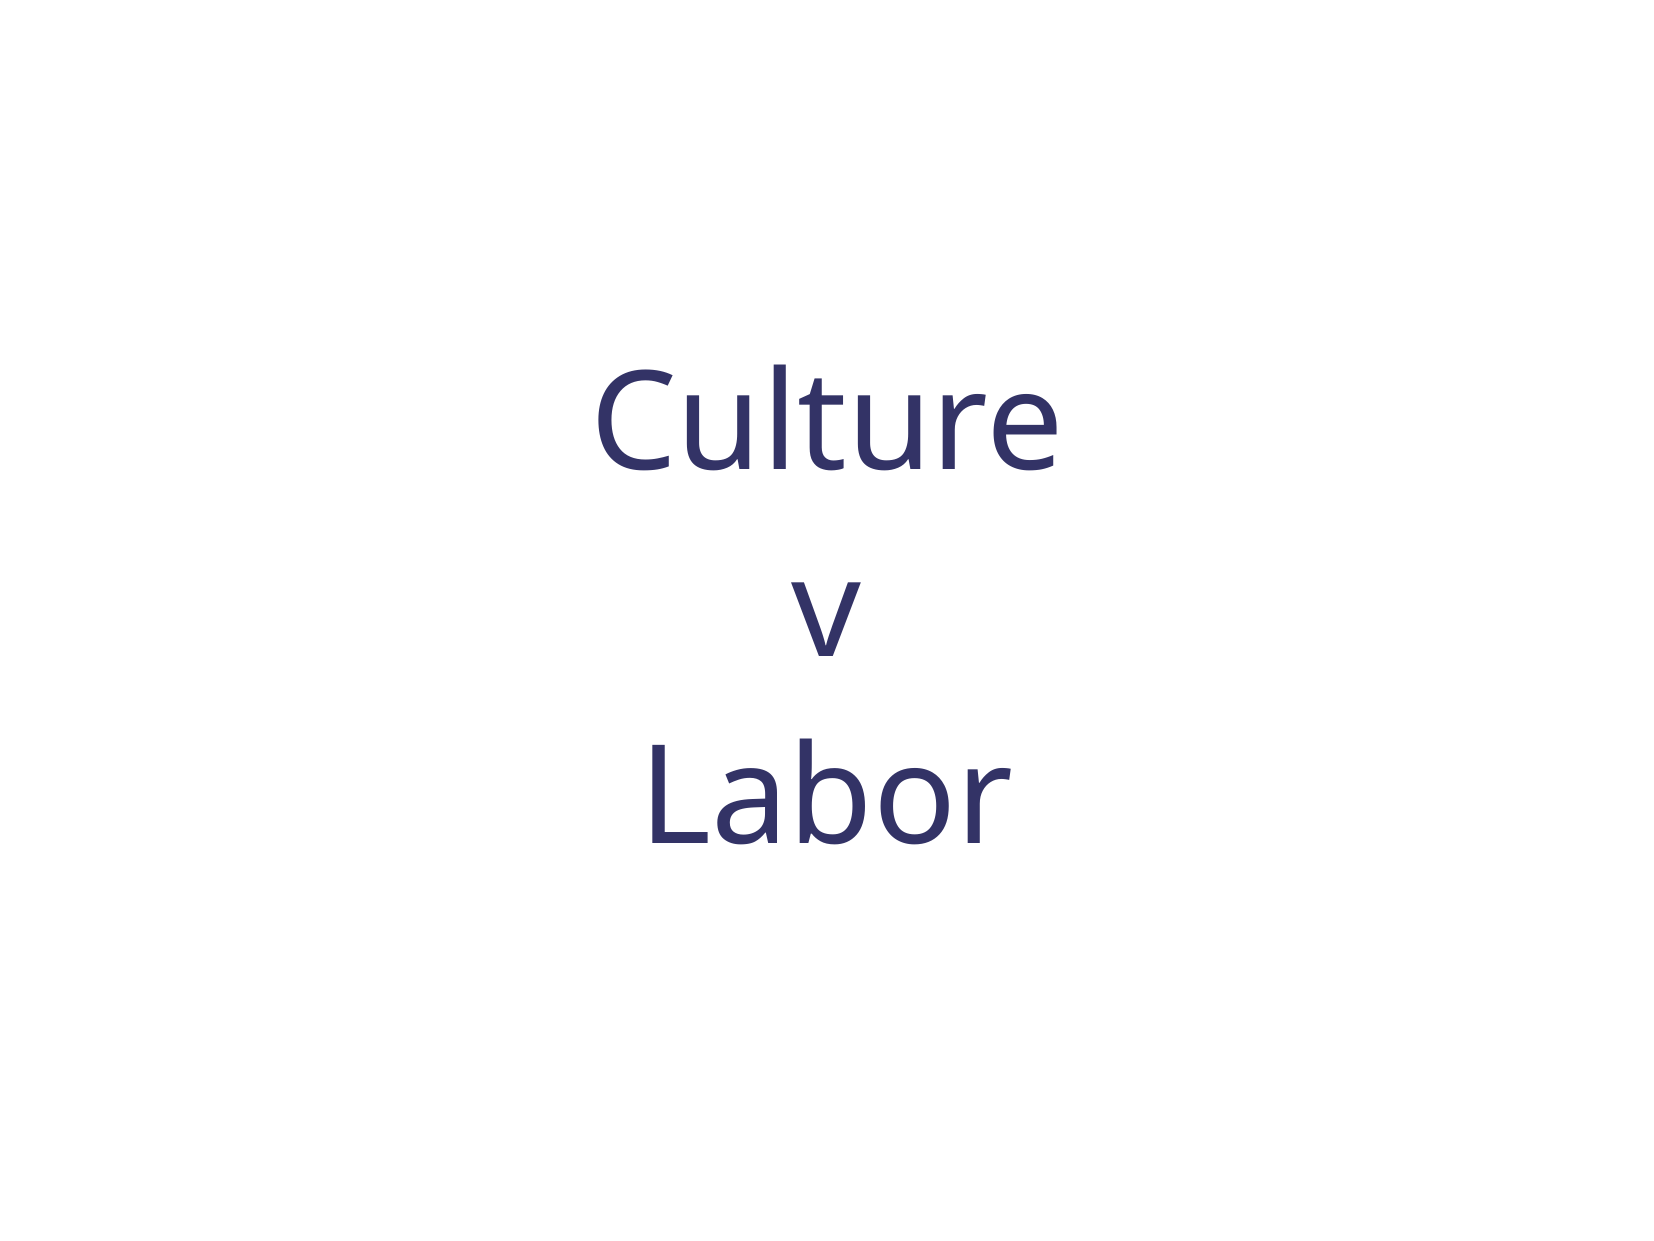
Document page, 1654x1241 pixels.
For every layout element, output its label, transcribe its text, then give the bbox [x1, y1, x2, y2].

title Culture v Labor [82, 352, 1571, 854]
